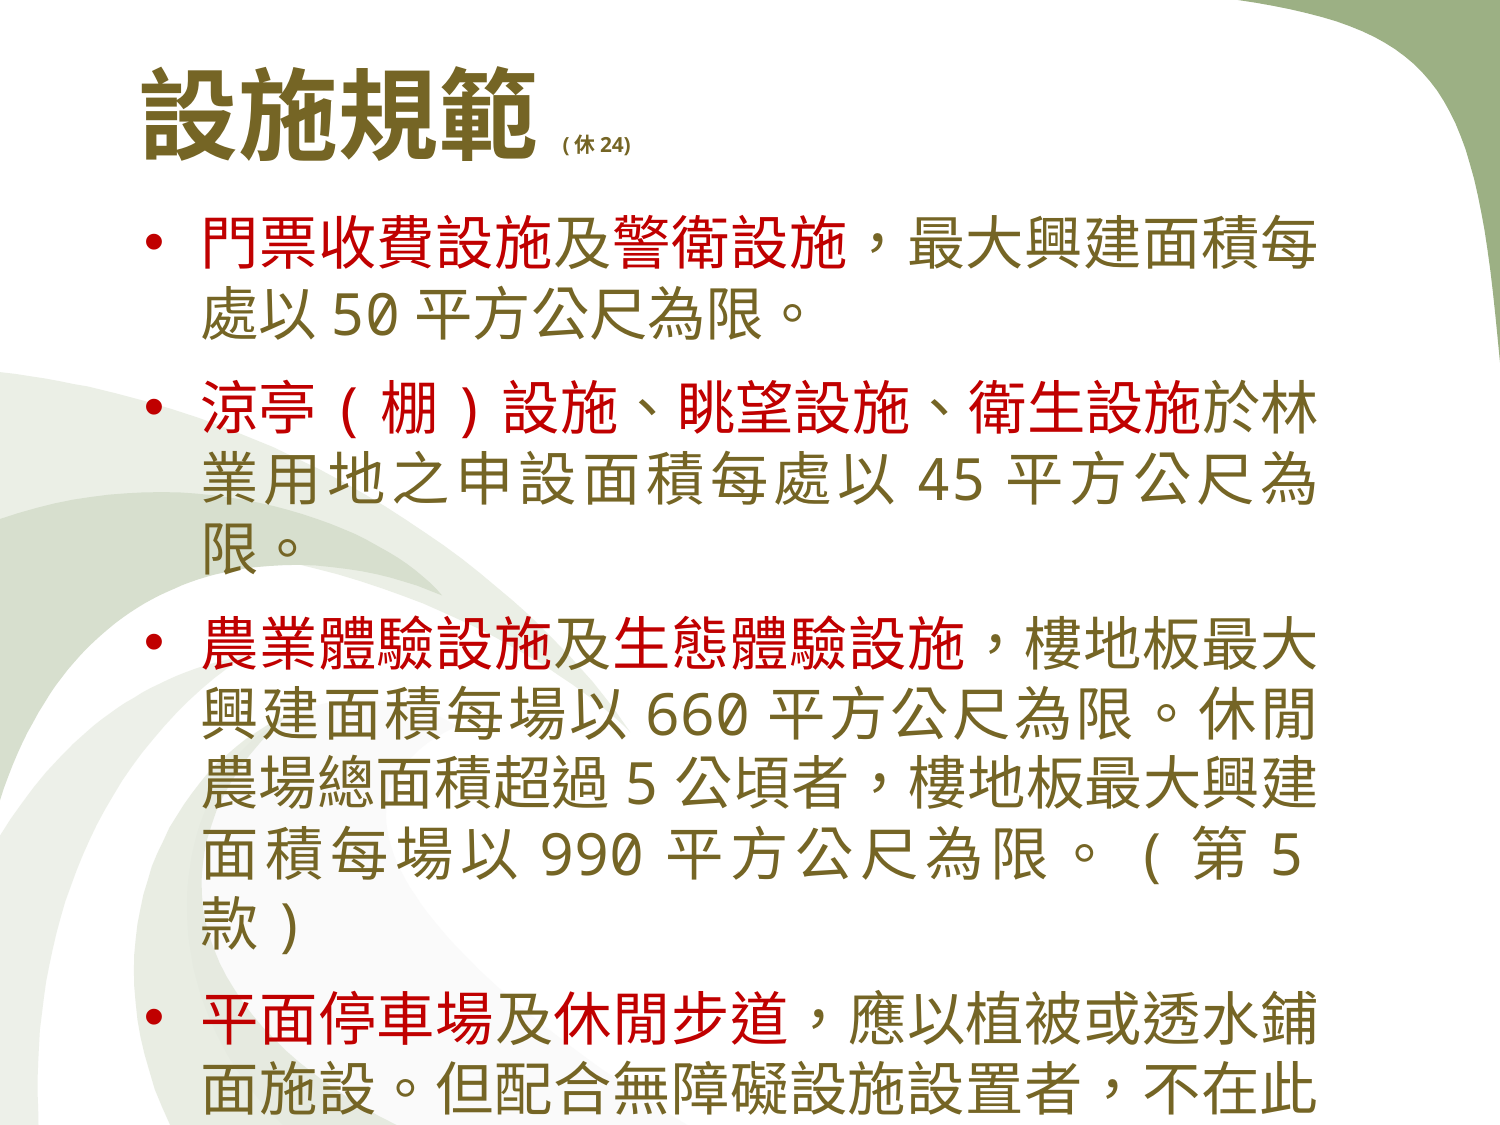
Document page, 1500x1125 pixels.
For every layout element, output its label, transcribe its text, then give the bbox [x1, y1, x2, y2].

subtitle 門票收費設施及警衛設施，最大興建面積每處以50平方公尺為限。 涼亭(棚)設施、眺望設施、衛生設施於林業用地之申設面積每處以45平方公尺為限。 農業體驗設施及生態體驗設施，樓地板最大興建面積每場以660平方公尺為限。休閒農場總面積超過5公頃者，樓地板最大興建面積每場以990平方公尺為限。(第5款) 平面停車場及休閒步道，應以植被或透水鋪面施設。但配合無障礙設施設置者，不在此限。 [128, 199, 1334, 644]
text_box 設施規範(休24) [123, 19, 1118, 207]
